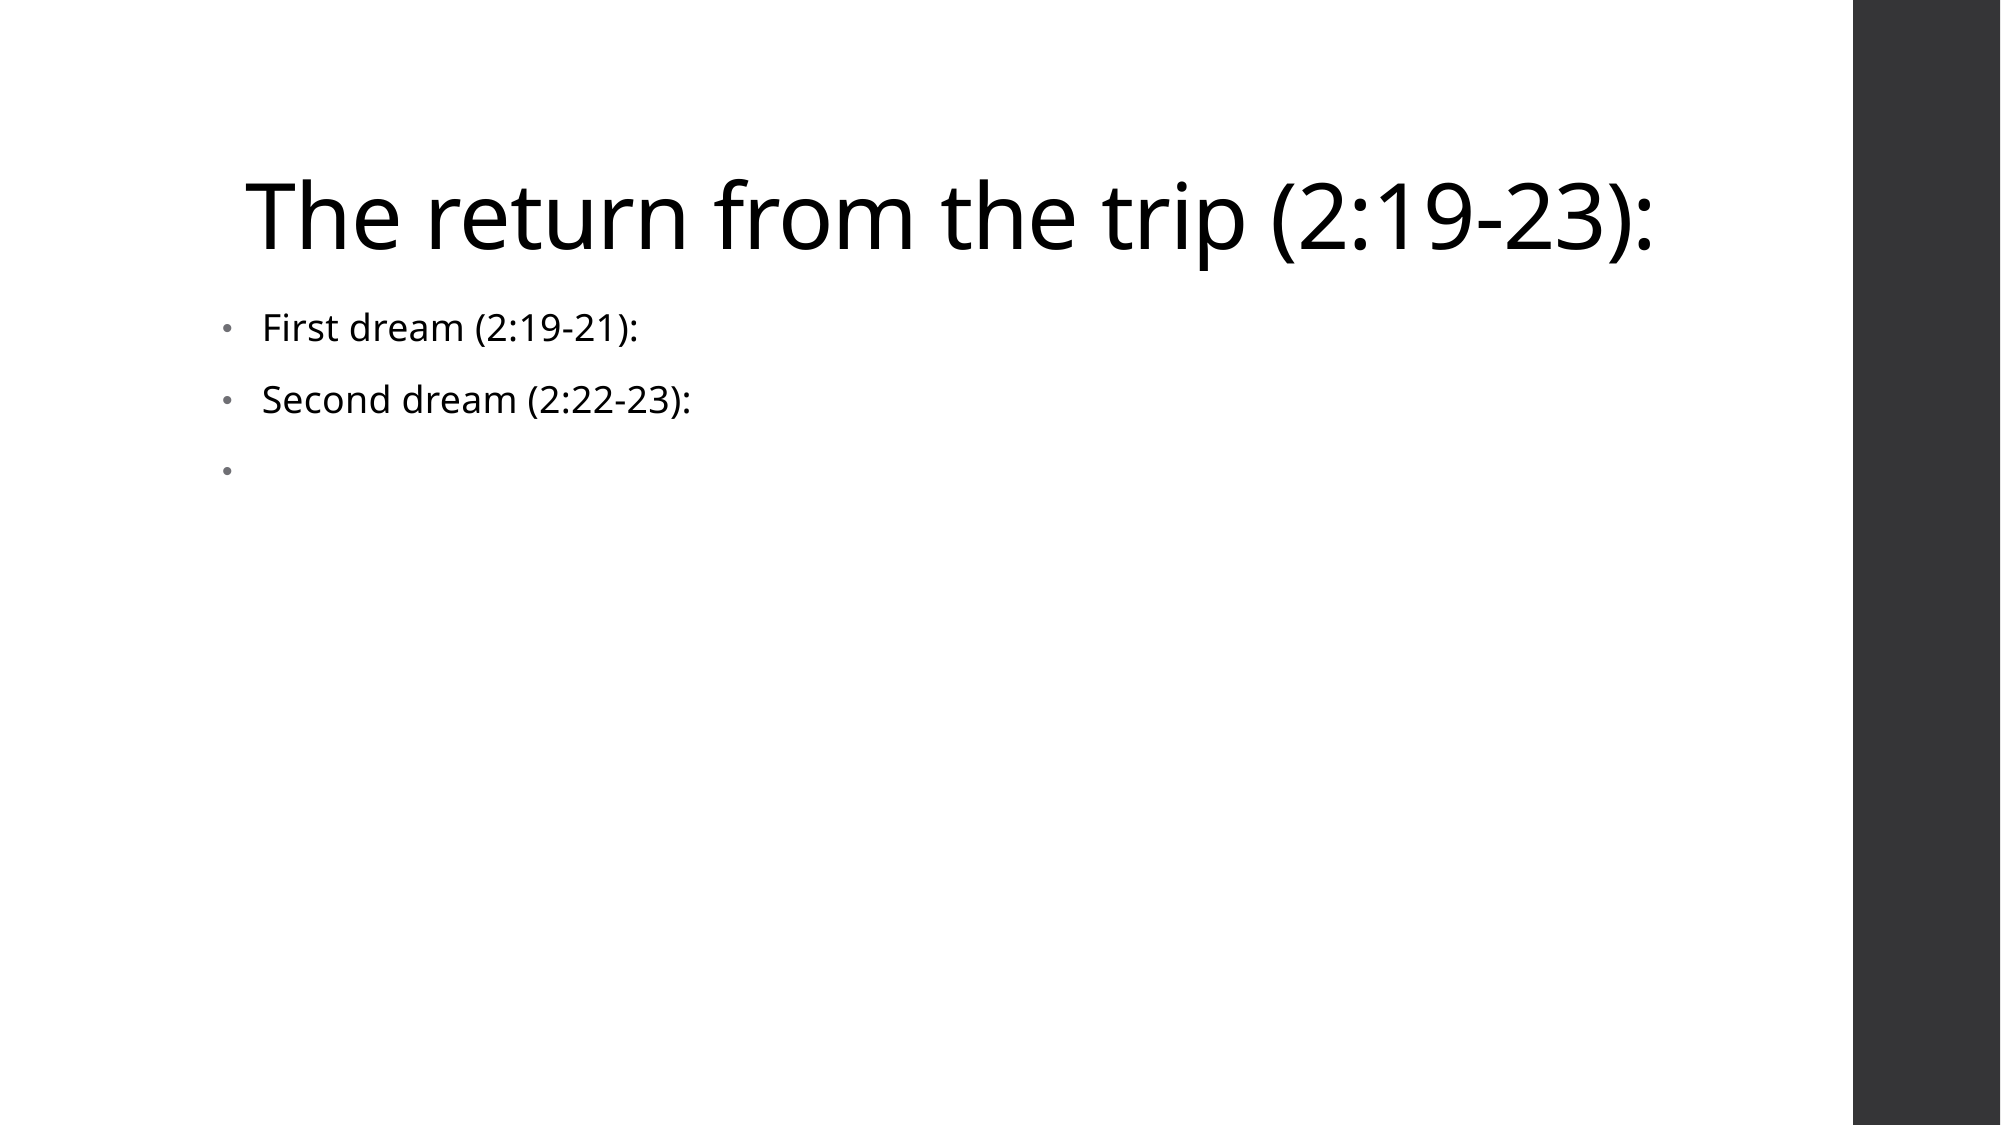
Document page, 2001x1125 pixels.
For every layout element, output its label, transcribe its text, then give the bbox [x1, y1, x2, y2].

title The return from the trip (2:19-23): [206, 60, 1797, 278]
list First dream (2:19-21): Second dream (2:22-23): [206, 299, 1617, 1014]
